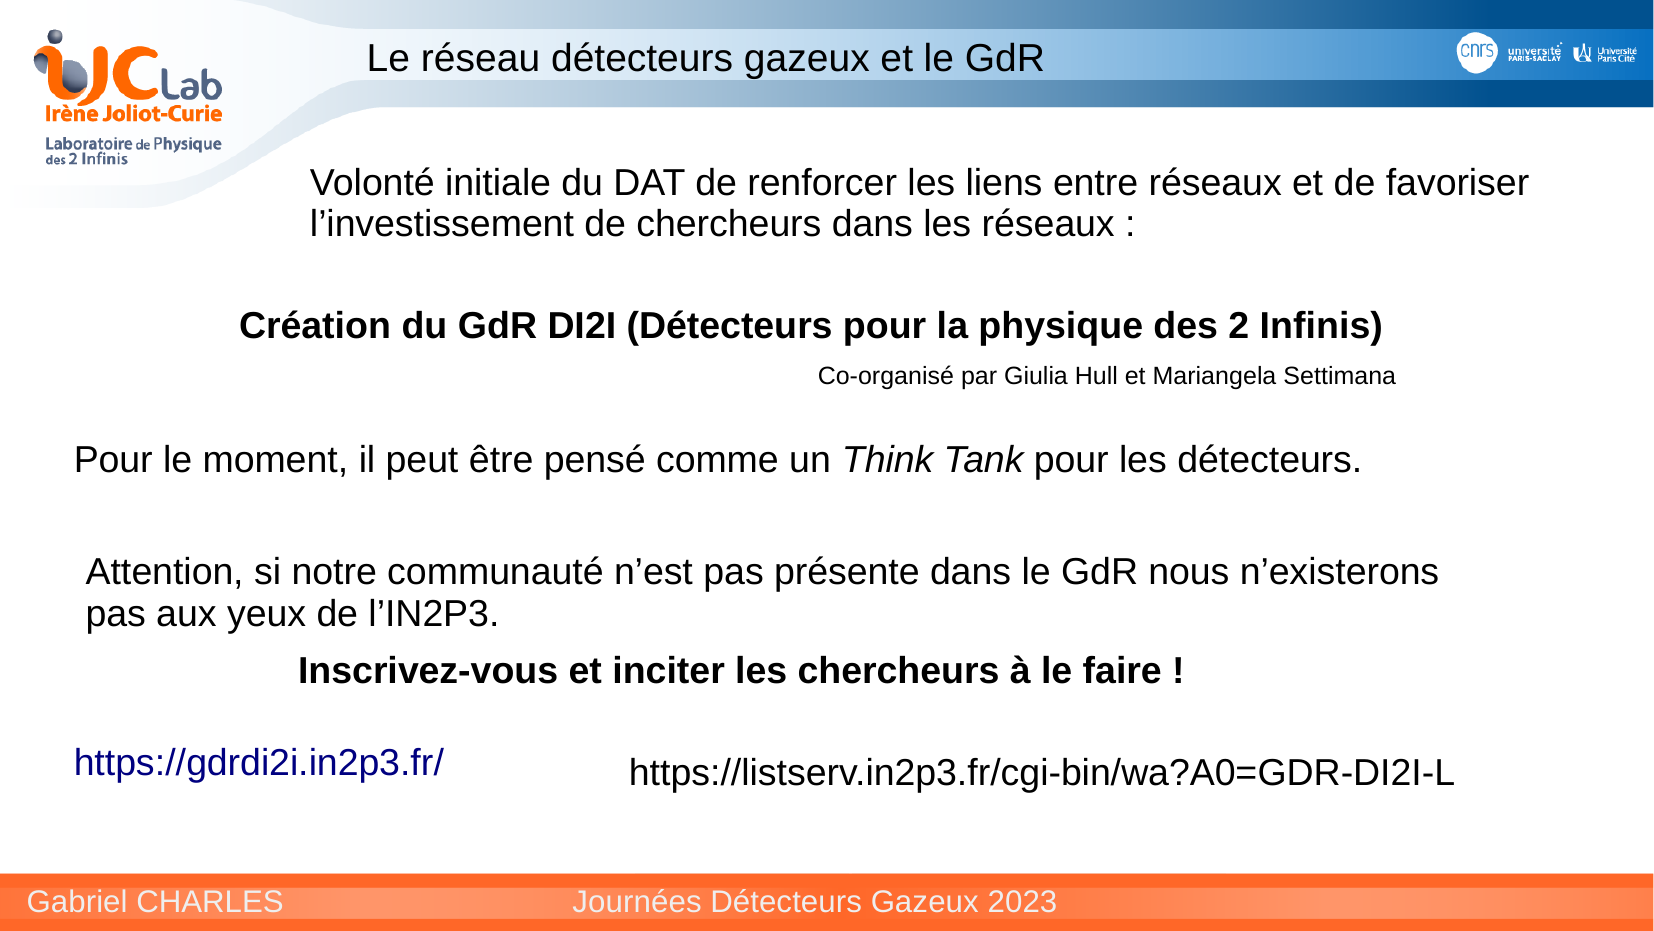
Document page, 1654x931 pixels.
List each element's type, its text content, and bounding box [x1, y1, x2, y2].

text_box https://gdrdi2i.in2p3.fr/ [59, 734, 556, 792]
text_box Pour le moment, il peut être pensé comme un Think Tank pour les détecteurs. [59, 431, 1453, 488]
text_box https://listserv.in2p3.fr/cgi-bin/wa?A0=GDR-DI2I-L [614, 744, 1471, 801]
text_box Création du GdR DI2I (Détecteurs pour la physique des 2 Infinis) [224, 297, 1477, 367]
text_box Volonté initiale du DAT de renforcer les liens entre réseaux et de favoriser l’investissement de chercheurs dans les réseaux : [295, 153, 1619, 253]
title Le réseau détecteurs gazeux et le GdR [351, 22, 1225, 90]
text_box Co-organisé par Giulia Hull et Mariangela Settimana [803, 354, 1560, 398]
text_box Inscrivez-vous et inciter les chercheurs à le faire ! [283, 642, 1418, 699]
text_box Attention, si notre communauté n’est pas présente dans le GdR nous n’existerons pas aux yeux de l’IN2P3. [70, 543, 1477, 643]
picture [0, 0, 1654, 254]
picture [0, 874, 1654, 931]
